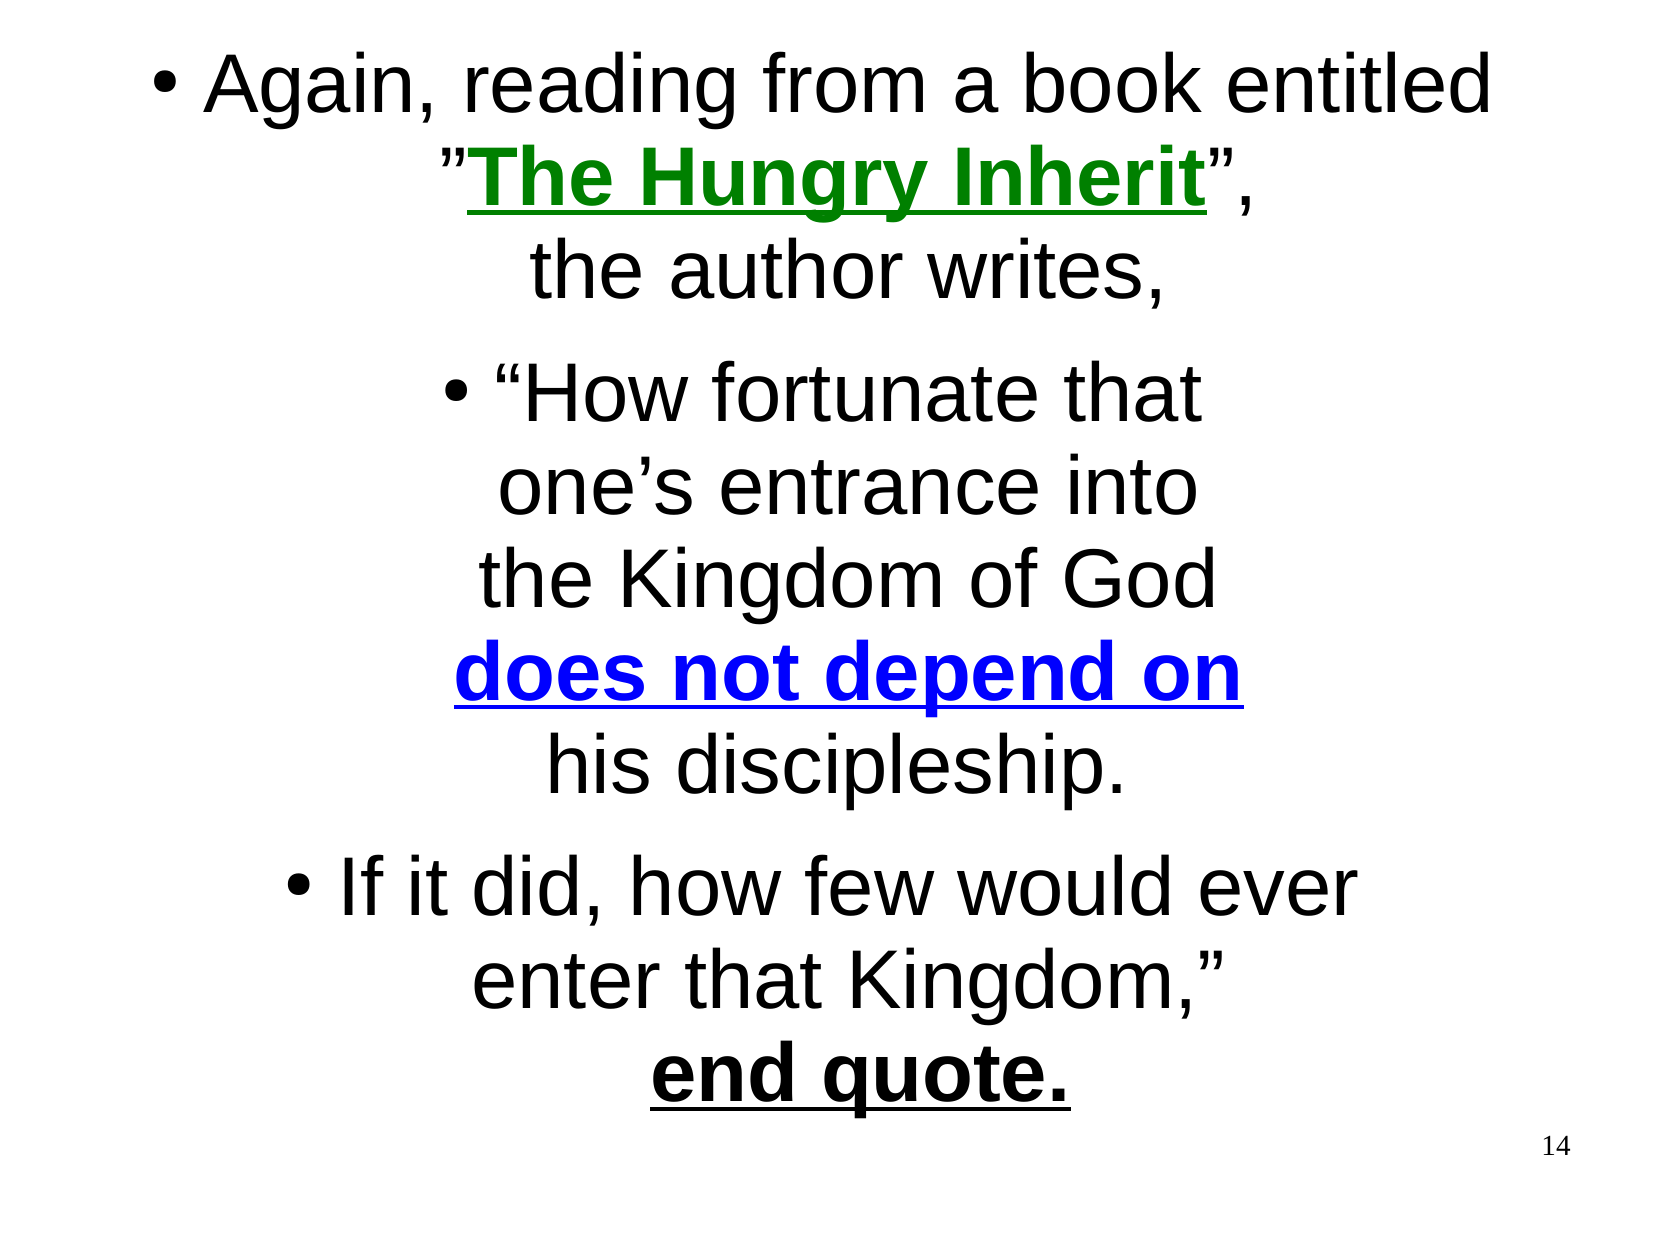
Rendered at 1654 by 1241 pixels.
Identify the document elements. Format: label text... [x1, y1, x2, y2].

list Again, reading from a book entitled ”The Hungry Inherit”, the author writes, “How fortunate that one’s entrance into the Kingdom of God does not depend on his discipleship. If it did, how few would ever enter that Kingdom,” end quote. [37, 37, 1613, 1201]
